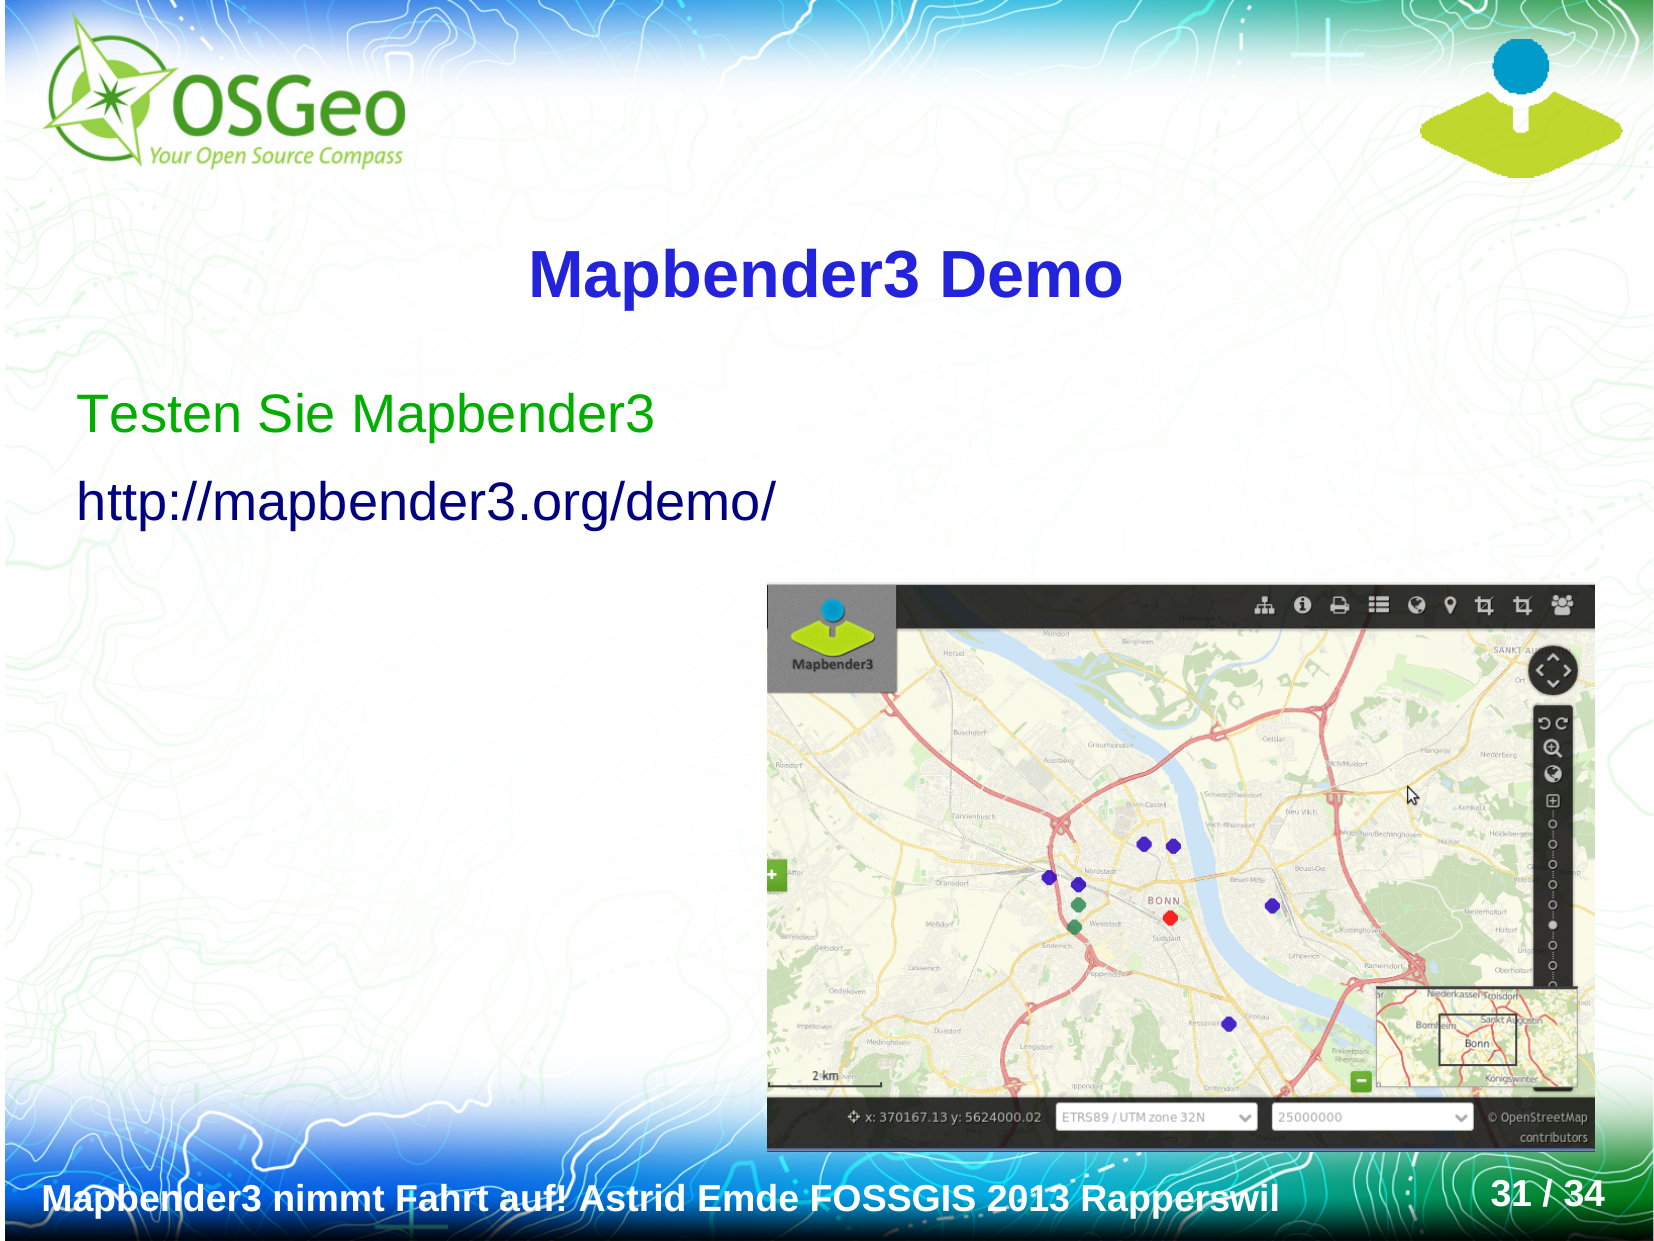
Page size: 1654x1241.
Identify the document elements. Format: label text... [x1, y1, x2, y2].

picture [5, 0, 1654, 1241]
title Mapbender3 Demo [82, 200, 1571, 349]
list Testen Sie Mapbender3 http://mapbender3.org/demo/ [76, 383, 1565, 1203]
